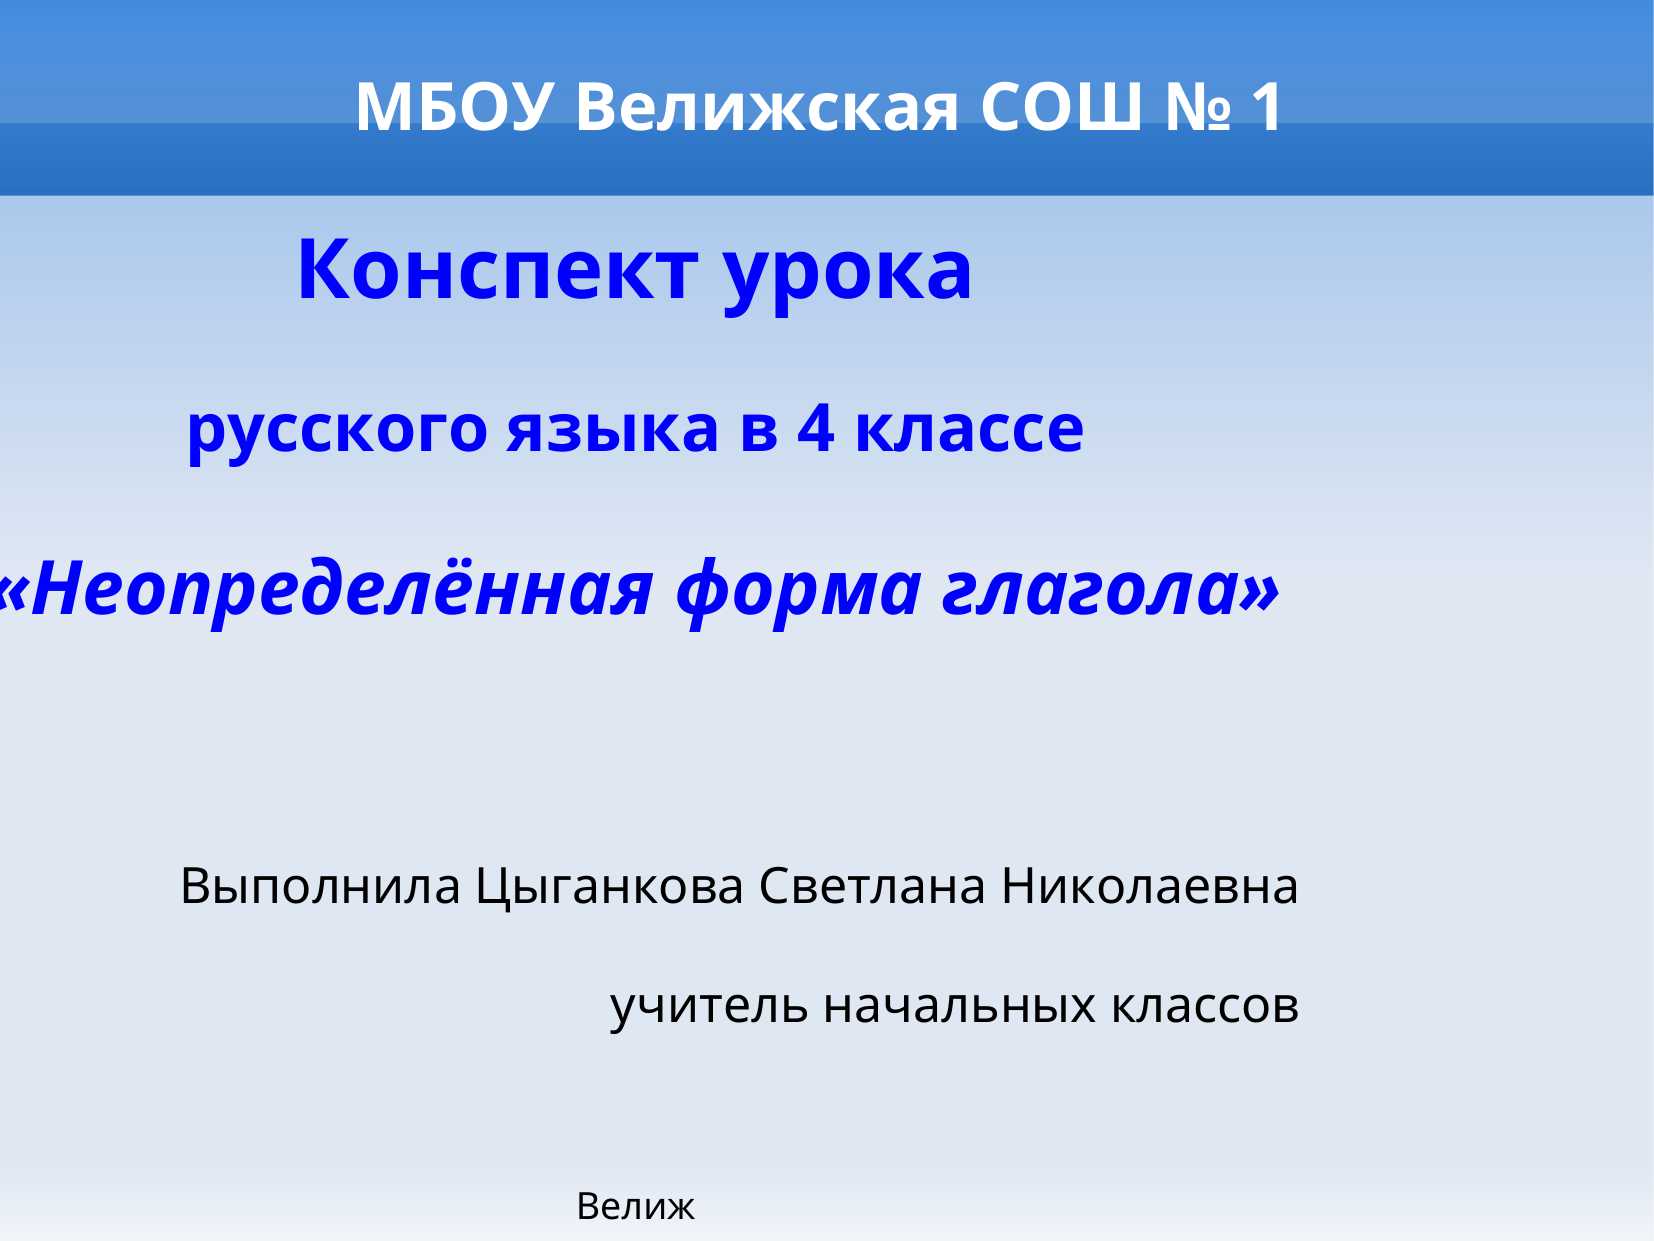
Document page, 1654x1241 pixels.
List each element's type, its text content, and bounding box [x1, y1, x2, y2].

subtitle Конспект урока русского языка в 4 классе «Неопределённая форма глагола» Выполнила Цыганкова Светлана Николаевна учитель начальных классов Велиж 2012 [0, 266, 1625, 1201]
title МБОУ Велижская СОШ № 1 [76, 0, 1565, 208]
